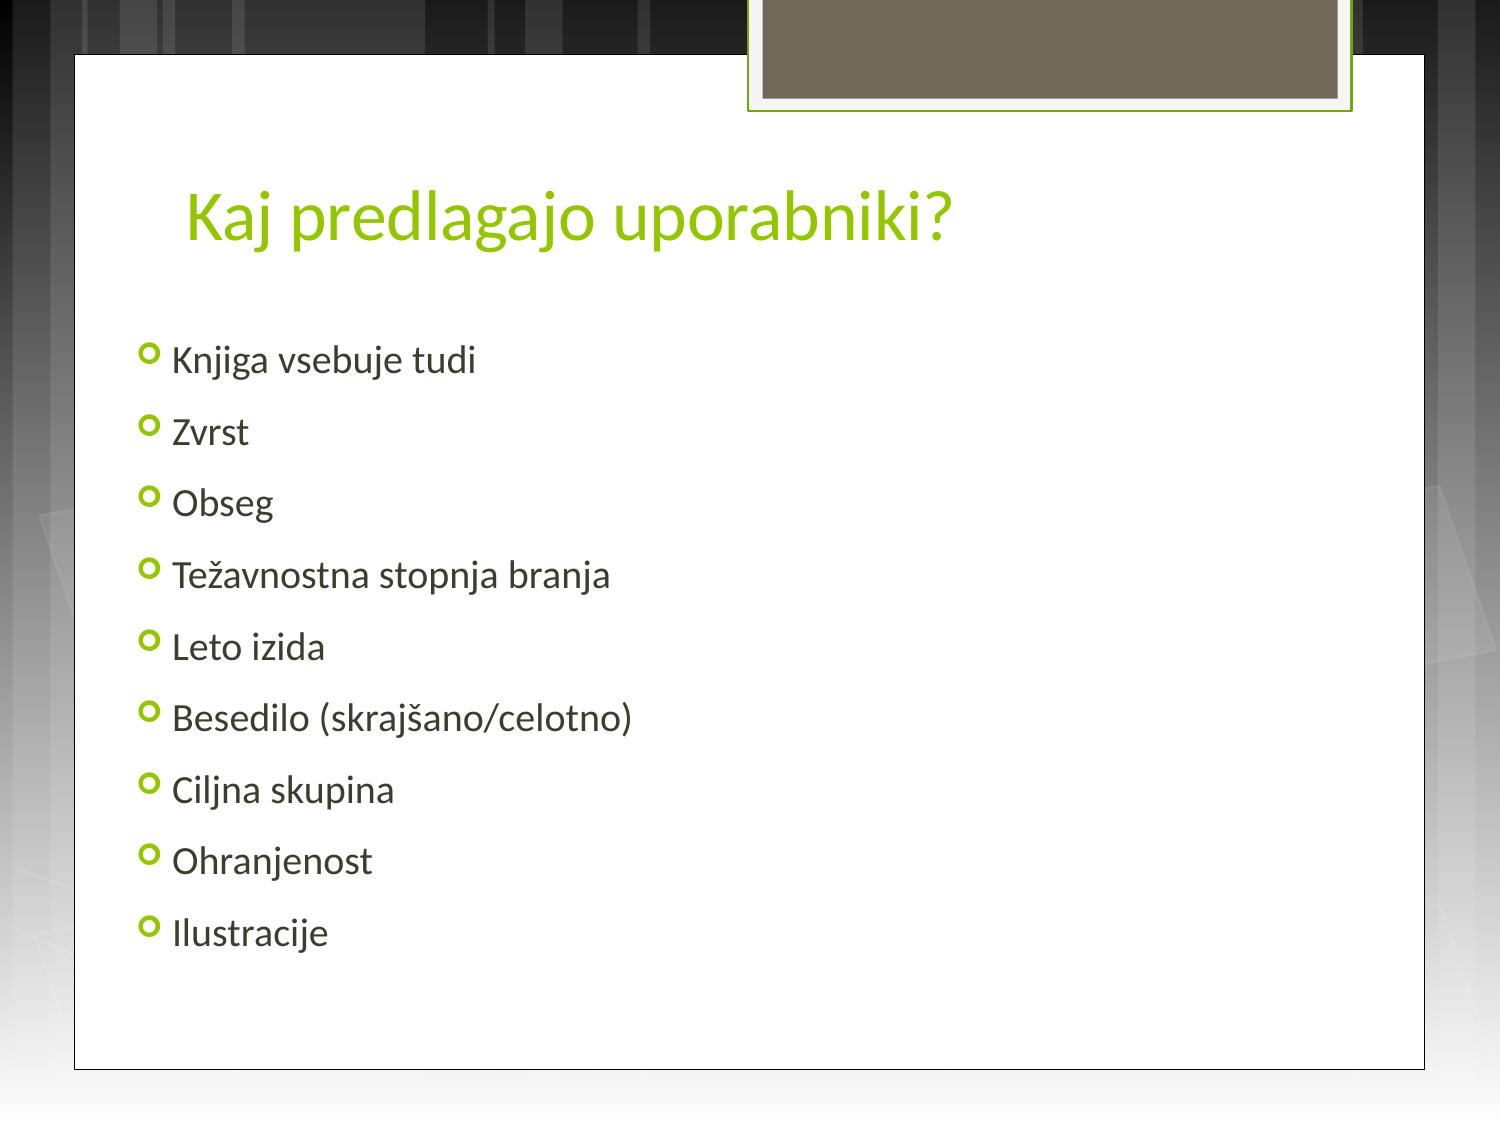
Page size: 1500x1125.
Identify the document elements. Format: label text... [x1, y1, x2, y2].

title Kaj predlagajo uporabniki? [171, 160, 1324, 349]
list Knjiga vsebuje tudi Zvrst Obseg Težavnostna stopnja branja Leto izida Besedilo (skrajšano/celotno) Ciljna skupina Ohranjenost Ilustracije [112, 326, 775, 964]
